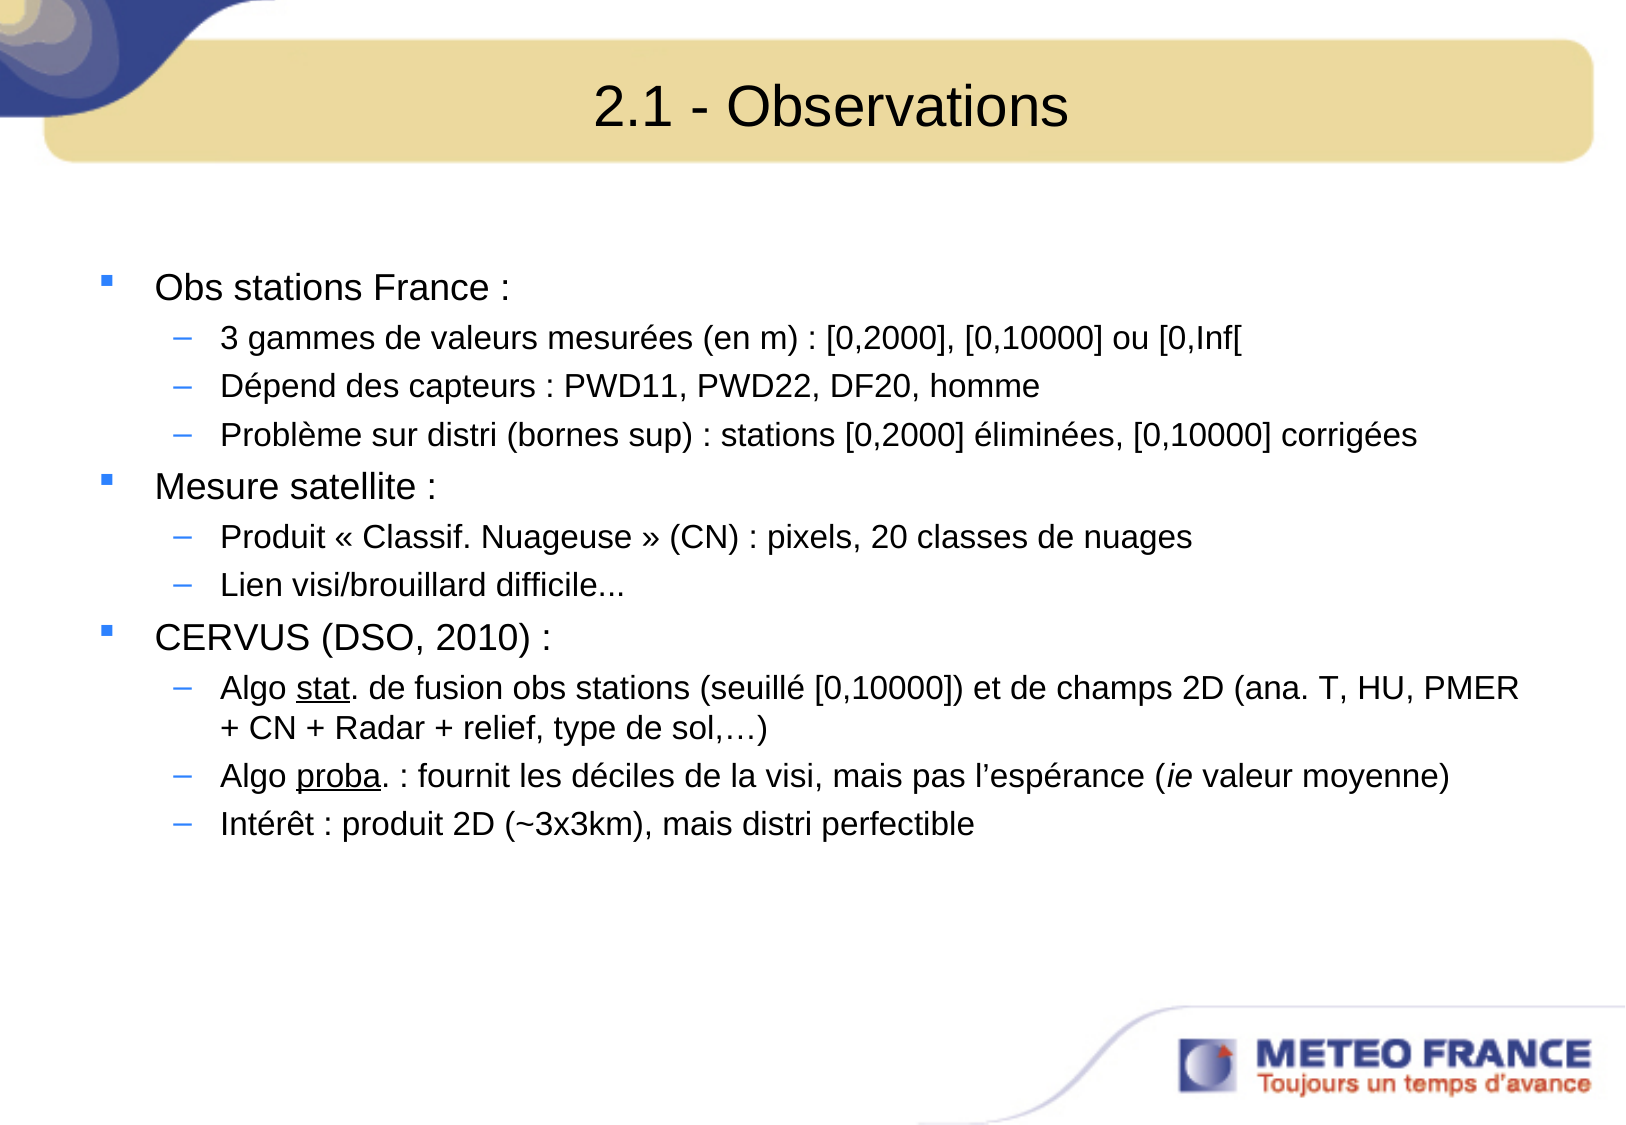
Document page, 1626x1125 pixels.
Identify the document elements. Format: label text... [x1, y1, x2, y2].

title 2.1 - Observations [185, 45, 1479, 161]
list Obs stations France : 3 gammes de valeurs mesurées (en m) : [0,2000], [0,10000] ou [0,Inf[ Dépend des capteurs : PWD11, PWD22, DF20, homme Problème sur distri (bornes sup) : stations [0,2000] éliminées, [0,10000] corrigées Mesure satellite : Produit « Classif. Nuageuse » (CN) : pixels, 20 classes de nuages Lien visi/brouillard difficile... CERVUS (DSO, 2010) : Algo stat. de fusion obs stations (seuillé [0,10000]) et de champs 2D (ana. T, HU, PMER + CN + Radar + relief, type de sol,…) Algo proba. : fournit les déciles de la visi, mais pas l’espérance (ie valeur moyenne) Intérêt : produit 2D (~3x3km), mais distri perfectible [83, 255, 1542, 988]
picture [0, 0, 1626, 1125]
